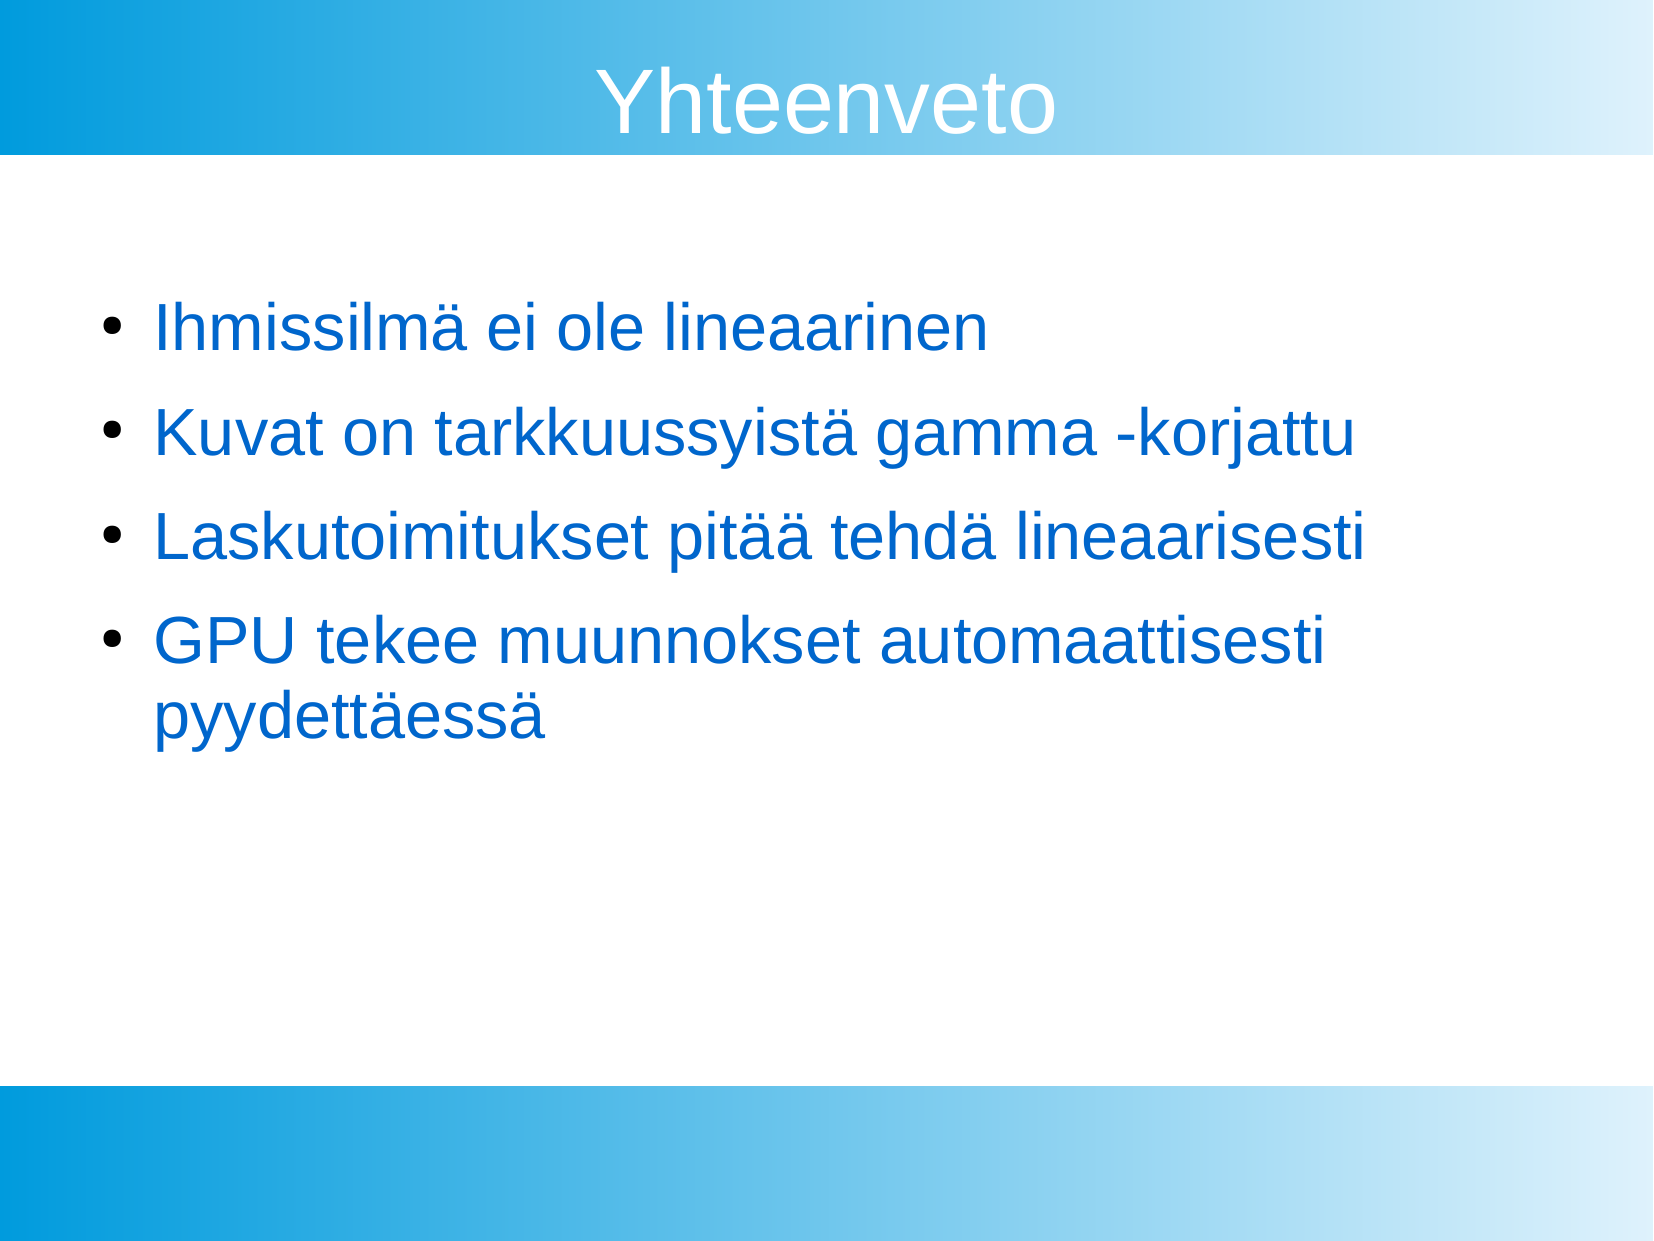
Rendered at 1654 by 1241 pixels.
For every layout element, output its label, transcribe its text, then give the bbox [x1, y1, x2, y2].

list Ihmissilmä ei ole lineaarinen Kuvat on tarkkuussyistä gamma -korjattu Laskutoimitukset pitää tehdä lineaarisesti GPU tekee muunnokset automaattisesti pyydettäessä [82, 290, 1571, 1010]
title Yhteenveto [82, 49, 1571, 155]
